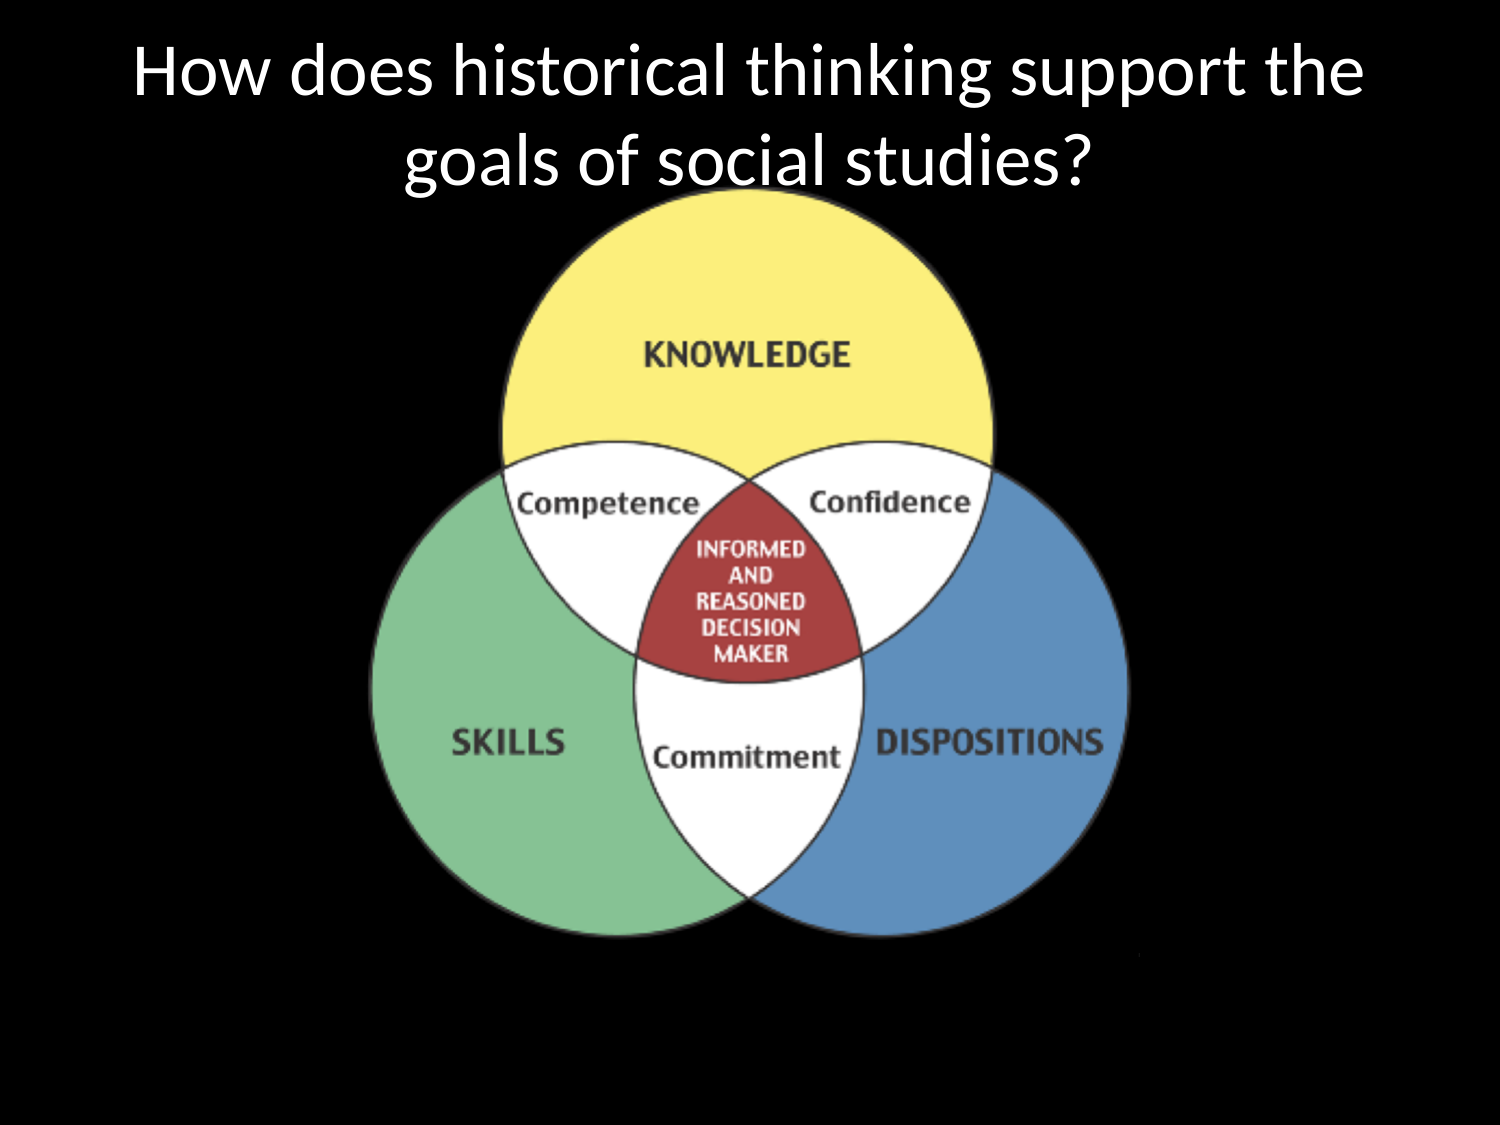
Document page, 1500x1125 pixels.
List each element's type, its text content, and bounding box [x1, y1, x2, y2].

picture [359, 201, 1141, 953]
title How does historical thinking support the goals of social studies? [75, 12, 1426, 201]
